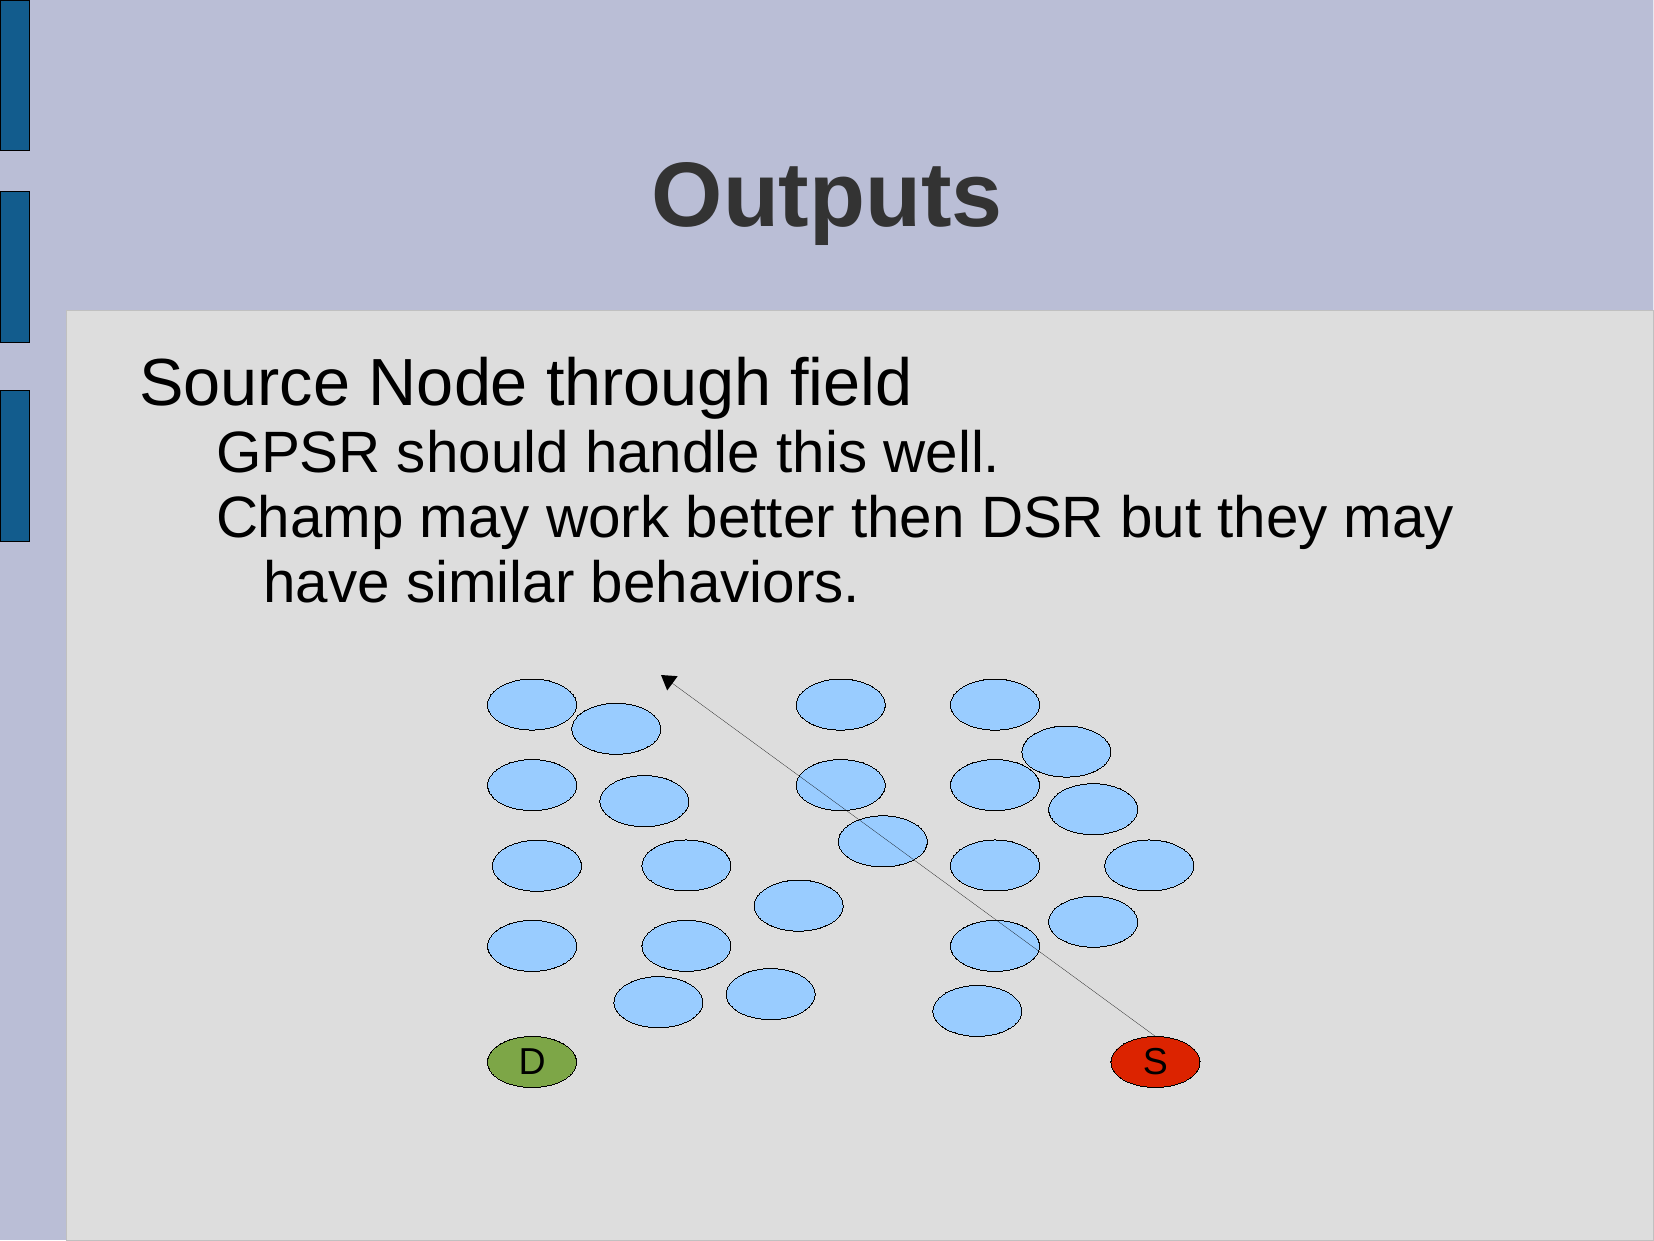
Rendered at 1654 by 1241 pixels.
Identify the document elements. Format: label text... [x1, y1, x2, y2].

text_box [492, 840, 582, 892]
text_box D [487, 1036, 577, 1088]
text_box [754, 880, 844, 932]
text_box [613, 976, 703, 1028]
text_box [641, 839, 731, 891]
text_box [998, 920, 1040, 950]
text_box [796, 679, 886, 731]
text_box [1048, 783, 1138, 835]
text_box [799, 759, 886, 811]
text_box [1048, 896, 1138, 948]
title Outputs [121, 98, 1534, 291]
text_box [838, 820, 913, 867]
text_box [860, 815, 928, 859]
text_box [950, 920, 1039, 972]
text_box [950, 726, 1111, 811]
text_box S [1110, 1036, 1201, 1088]
text_box [487, 920, 577, 972]
text_box [487, 759, 577, 811]
text_box [487, 679, 577, 731]
text_box [726, 968, 816, 1020]
list Source Node through field GPSR should handle this well. Champ may work better then DSR but they may have similar behaviors. [121, 344, 1534, 1112]
text_box [796, 776, 845, 811]
text_box [950, 839, 1040, 891]
text_box [950, 679, 1040, 731]
text_box [641, 920, 731, 972]
text_box [1104, 839, 1194, 891]
text_box [571, 703, 661, 755]
text_box [599, 775, 689, 827]
text_box [932, 985, 1022, 1037]
